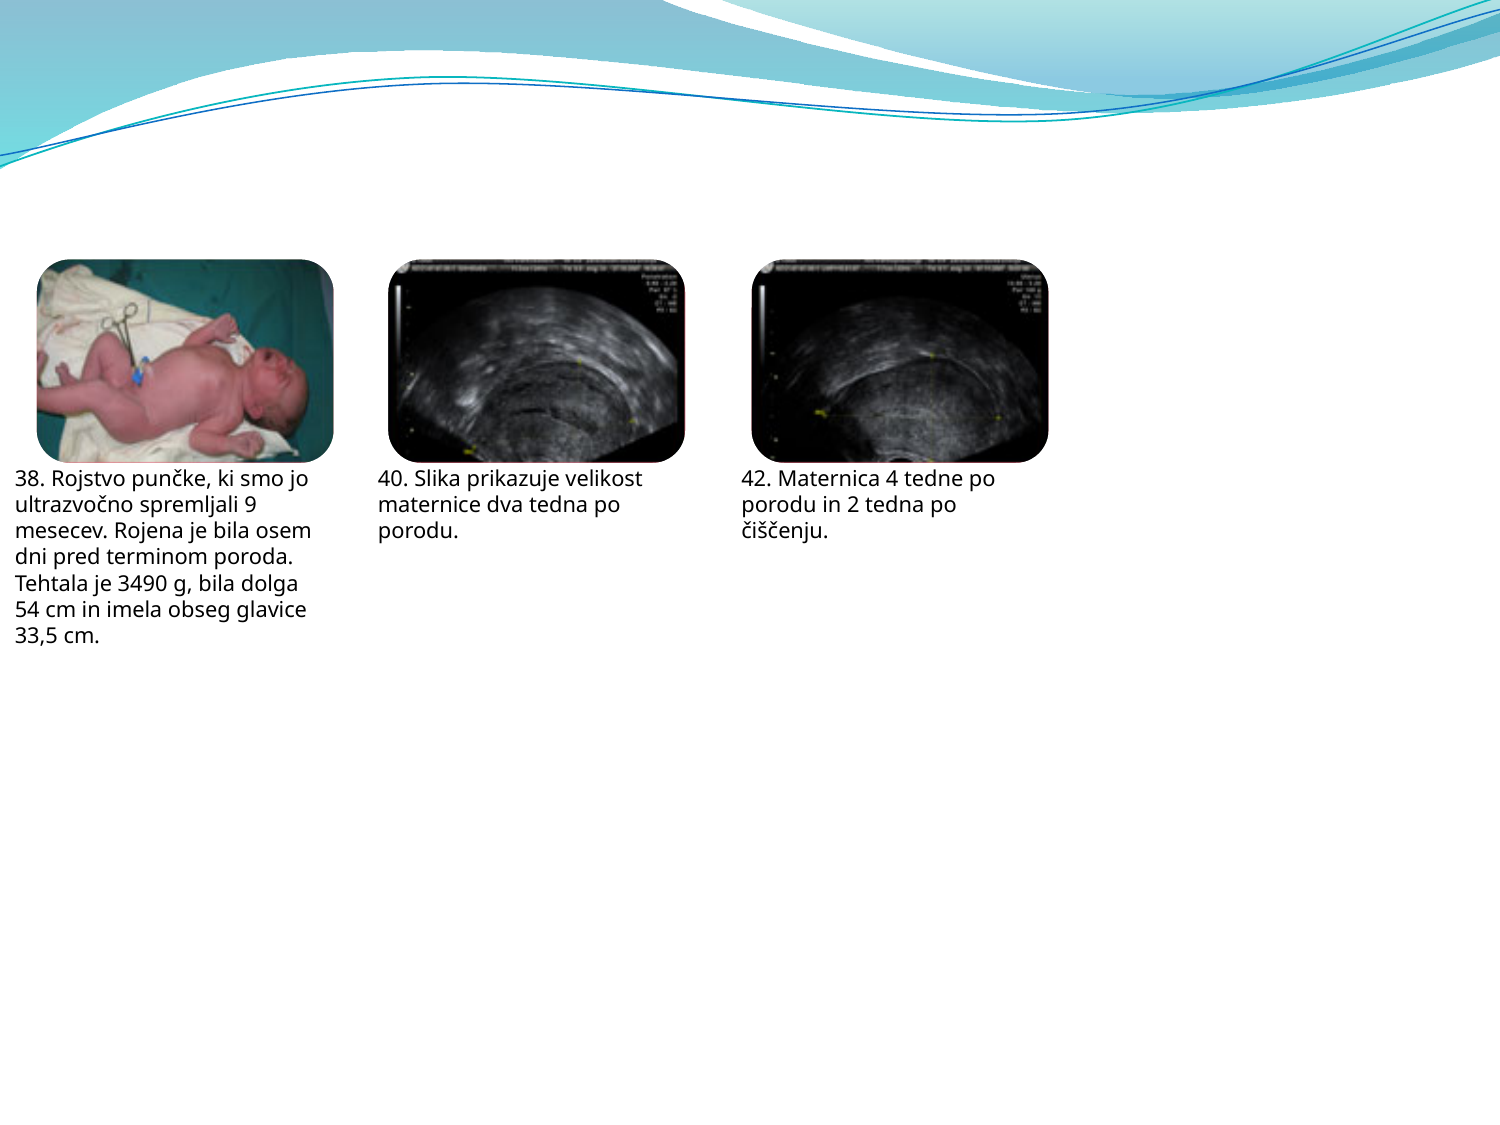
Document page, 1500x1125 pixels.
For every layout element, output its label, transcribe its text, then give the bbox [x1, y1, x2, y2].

text_box 40. Slika prikazuje velikost maternice dva tedna po porodu. [363, 456, 680, 551]
text_box [749, 257, 1051, 456]
text_box 42. Maternica 4 tedne po porodu in 2 tedna po čiščenju. [726, 456, 1055, 551]
text_box [386, 257, 687, 456]
text_box [35, 257, 336, 456]
text_box 38. Rojstvo punčke, ki smo jo ultrazvočno spremljali 9 mesecev. Rojena je bila osem dni pred terminom poroda. Tehtala je 3490 g, bila dolga 54 cm in imela obseg glavice 33,5 cm. [0, 456, 340, 656]
